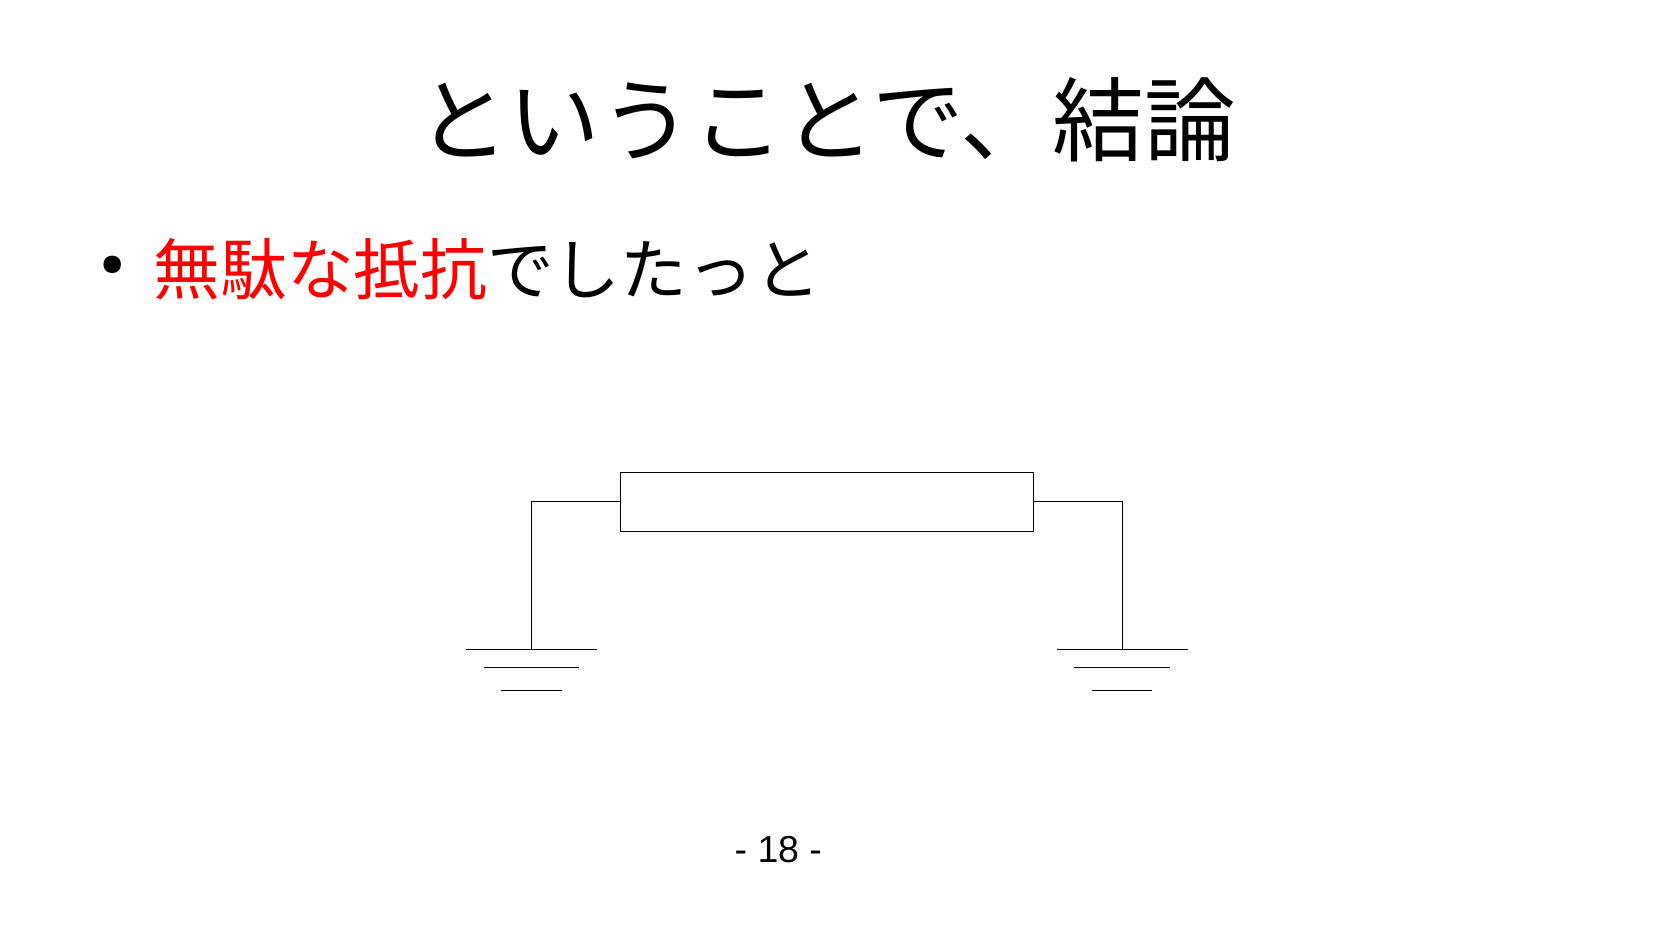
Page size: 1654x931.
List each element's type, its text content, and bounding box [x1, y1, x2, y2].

list 無駄な抵抗でしたっと [82, 217, 1571, 758]
title ということで、結論 [82, 37, 1571, 193]
text_box [620, 472, 1034, 532]
text_box - <番号> - [744, 821, 942, 892]
